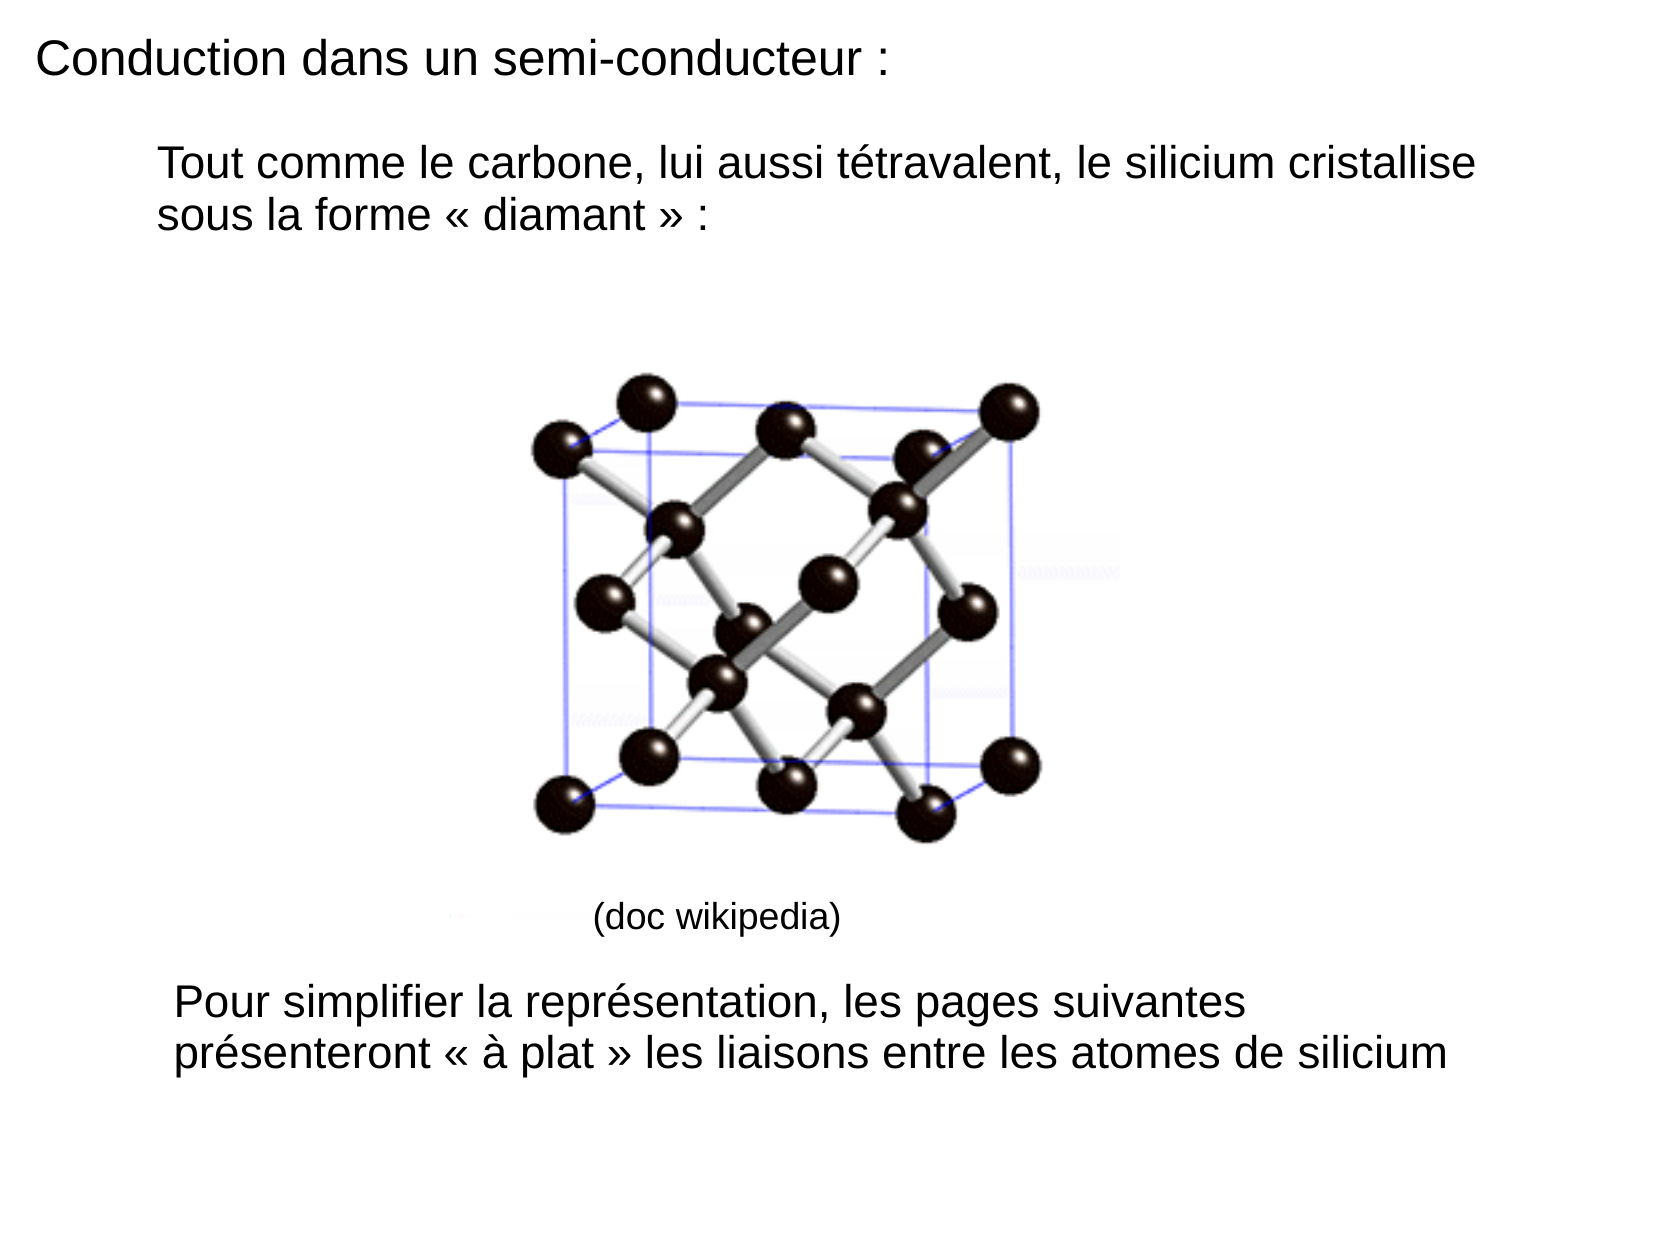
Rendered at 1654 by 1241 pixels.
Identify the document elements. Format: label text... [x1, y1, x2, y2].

text_box Pour simplifier la représentation, les pages suivantes présenteront « à plat » les liaisons entre les atomes de silicium [158, 968, 1516, 1086]
text_box Conduction dans un semi-conducteur : [20, 22, 996, 94]
text_box Tout comme le carbone, lui aussi tétravalent, le silicium cristallise sous la forme « diamant » : [142, 130, 1499, 248]
picture [449, 281, 1123, 921]
text_box (doc wikipedia) [577, 887, 1054, 945]
